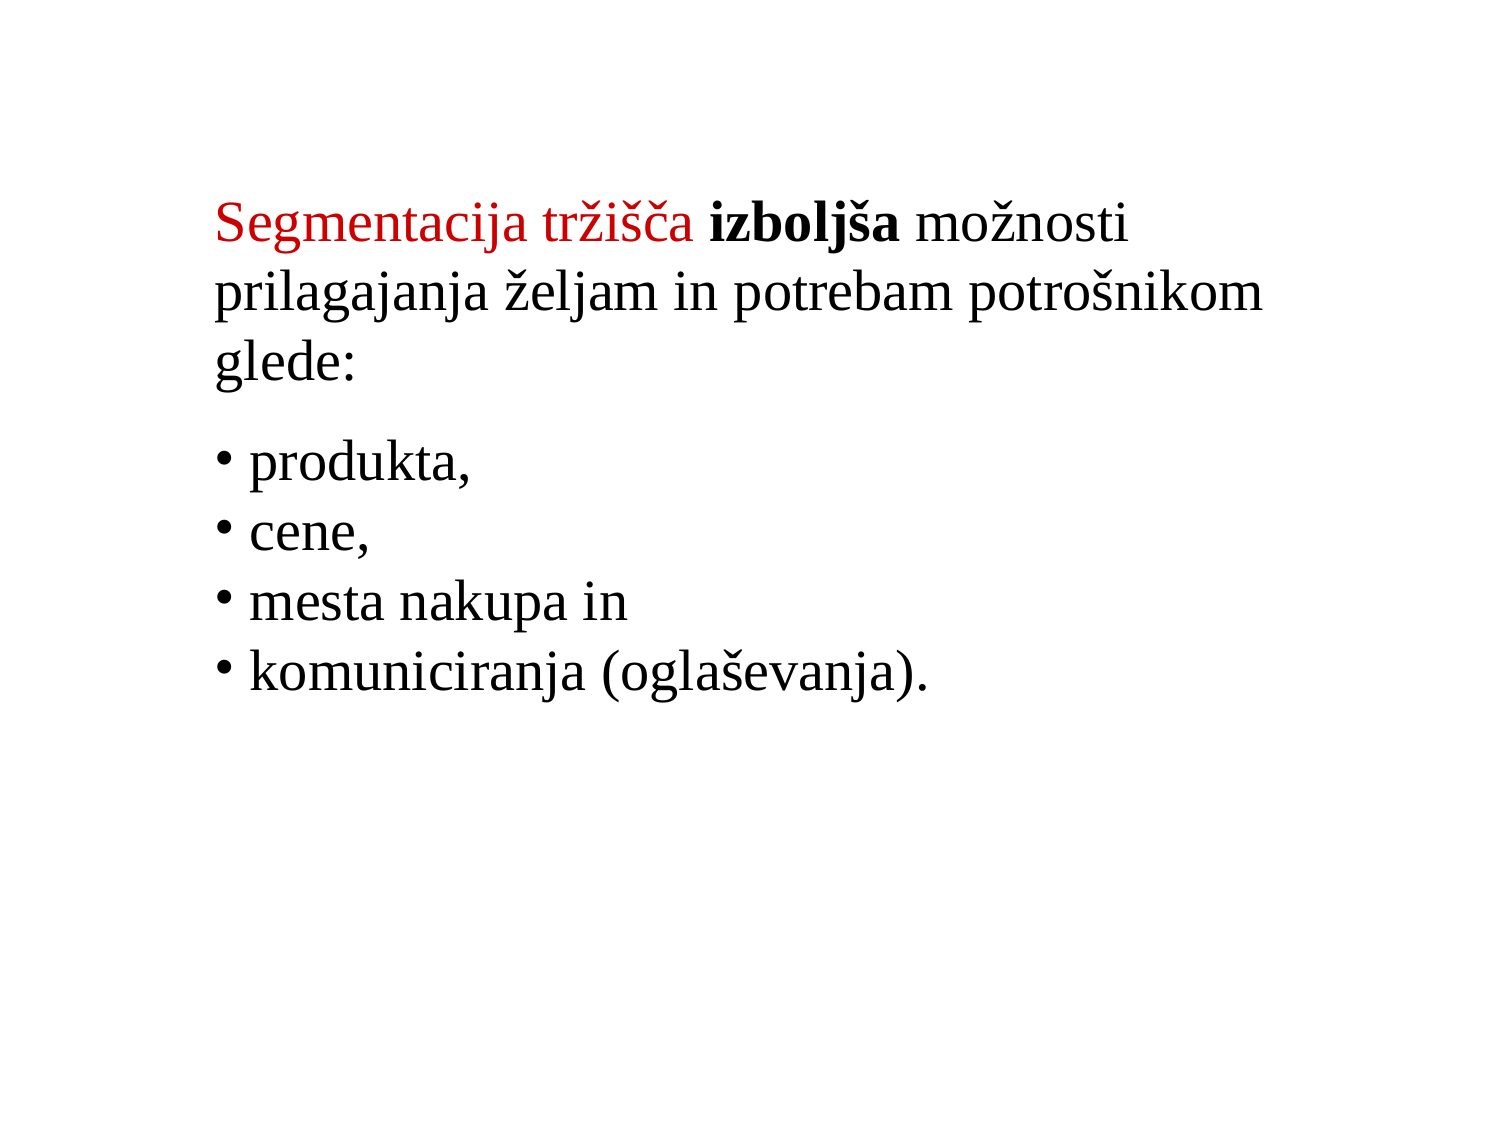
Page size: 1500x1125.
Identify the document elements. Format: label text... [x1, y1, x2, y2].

text_box Segmentacija tržišča izboljša možnosti prilagajanja željam in potrebam potrošnikom glede: produkta, cene, mesta nakupa in komuniciranja (oglaševanja). [200, 174, 1401, 817]
